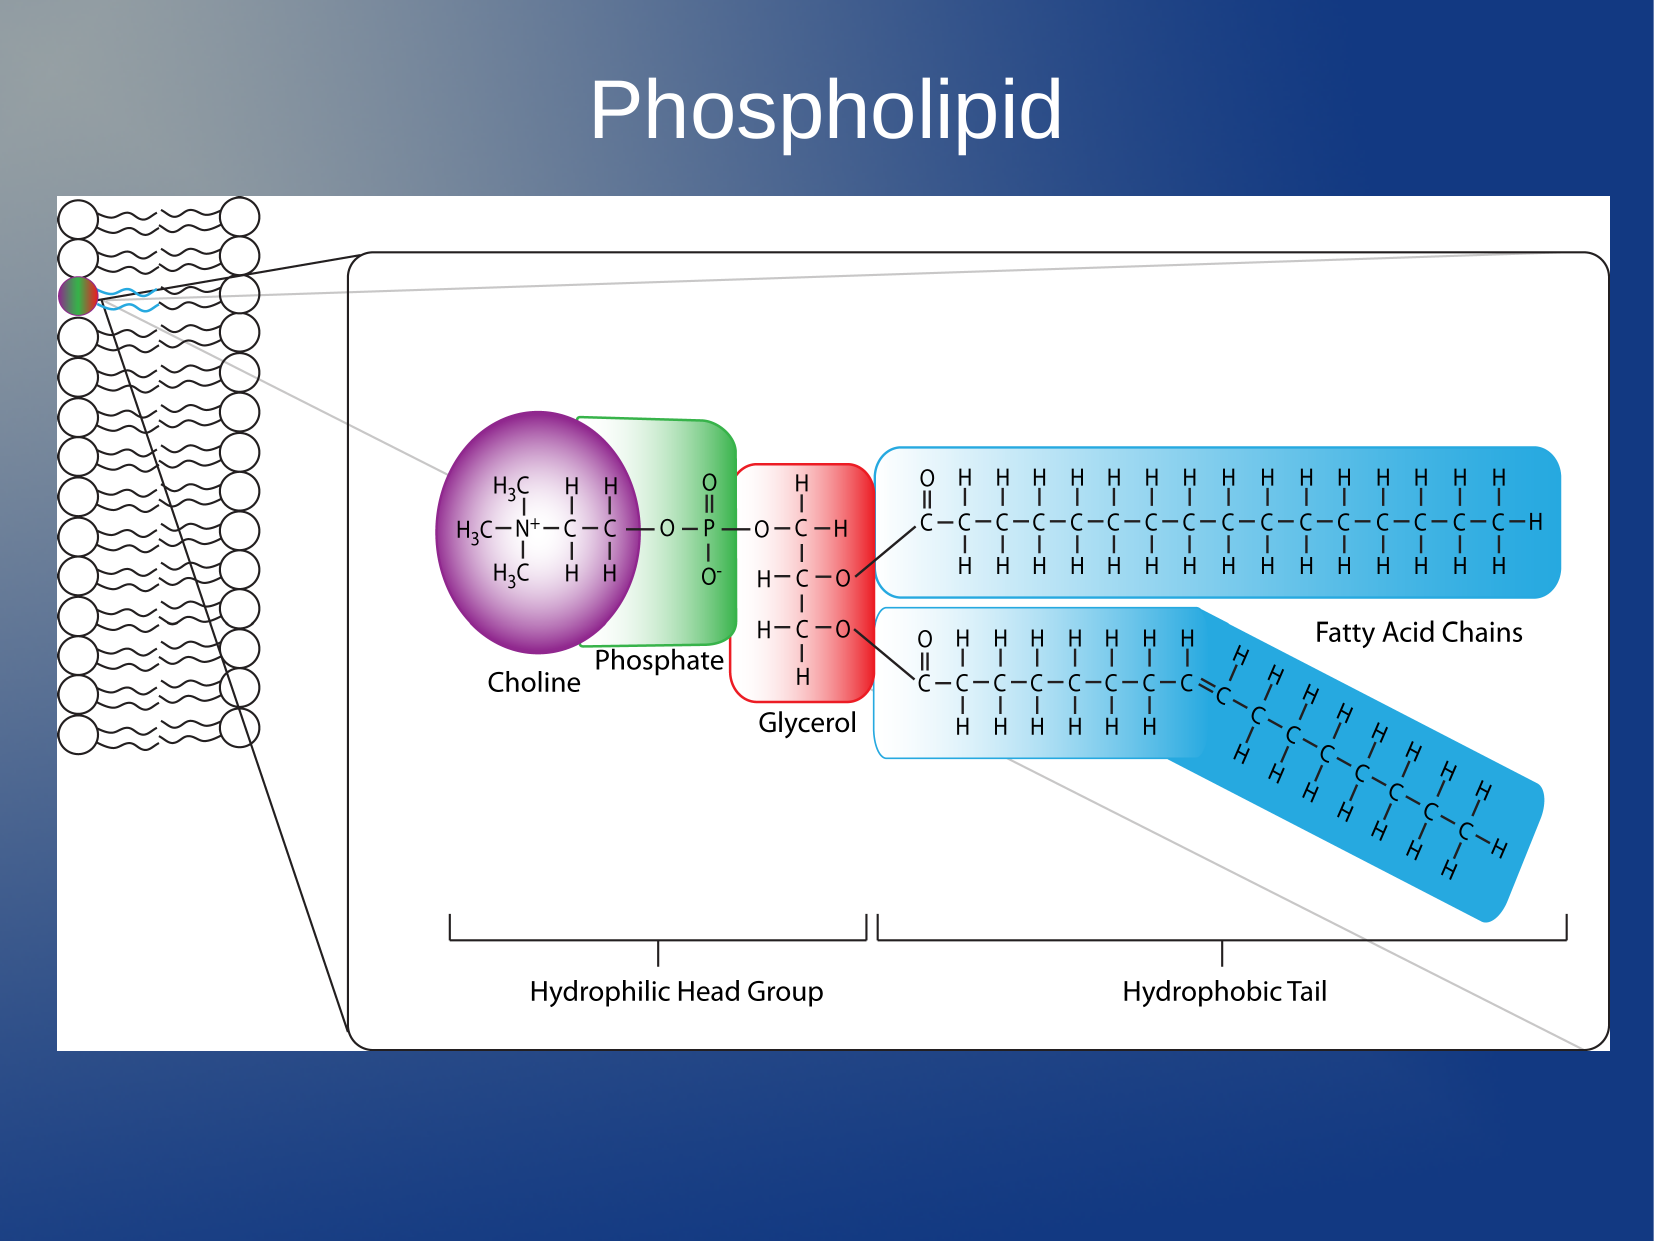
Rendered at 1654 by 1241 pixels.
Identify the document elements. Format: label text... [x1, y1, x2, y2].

title Phospholipid [82, 39, 1571, 181]
picture [0, 0, 1654, 1241]
